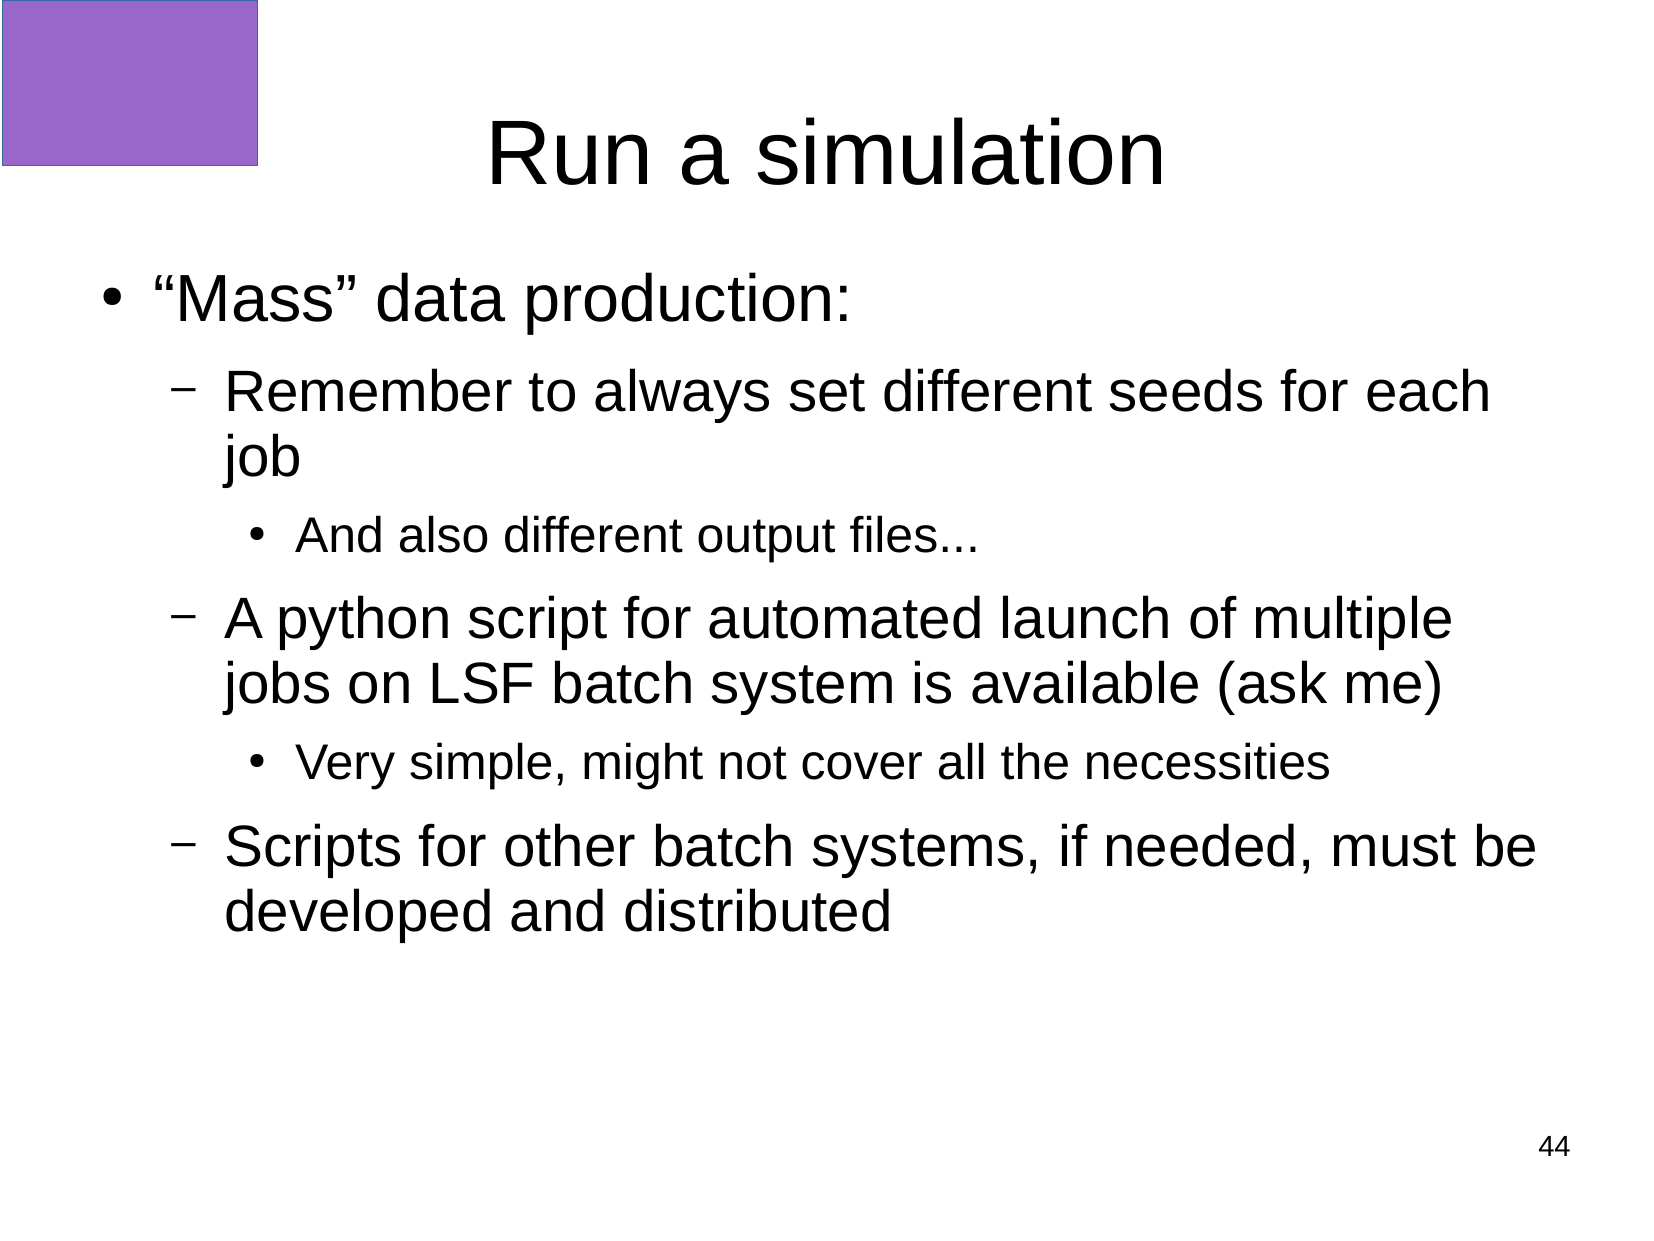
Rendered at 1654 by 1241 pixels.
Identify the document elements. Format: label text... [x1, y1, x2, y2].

title Run a simulation [82, 49, 1571, 257]
list “Mass” data production: Remember to always set different seeds for each job And also different output files... A python script for automated launch of multiple jobs on LSF batch system is available (ask me) Very simple, might not cover all the necessities Scripts for other batch systems, if needed, must be developed and distributed [82, 260, 1571, 980]
text_box [2, 0, 258, 166]
